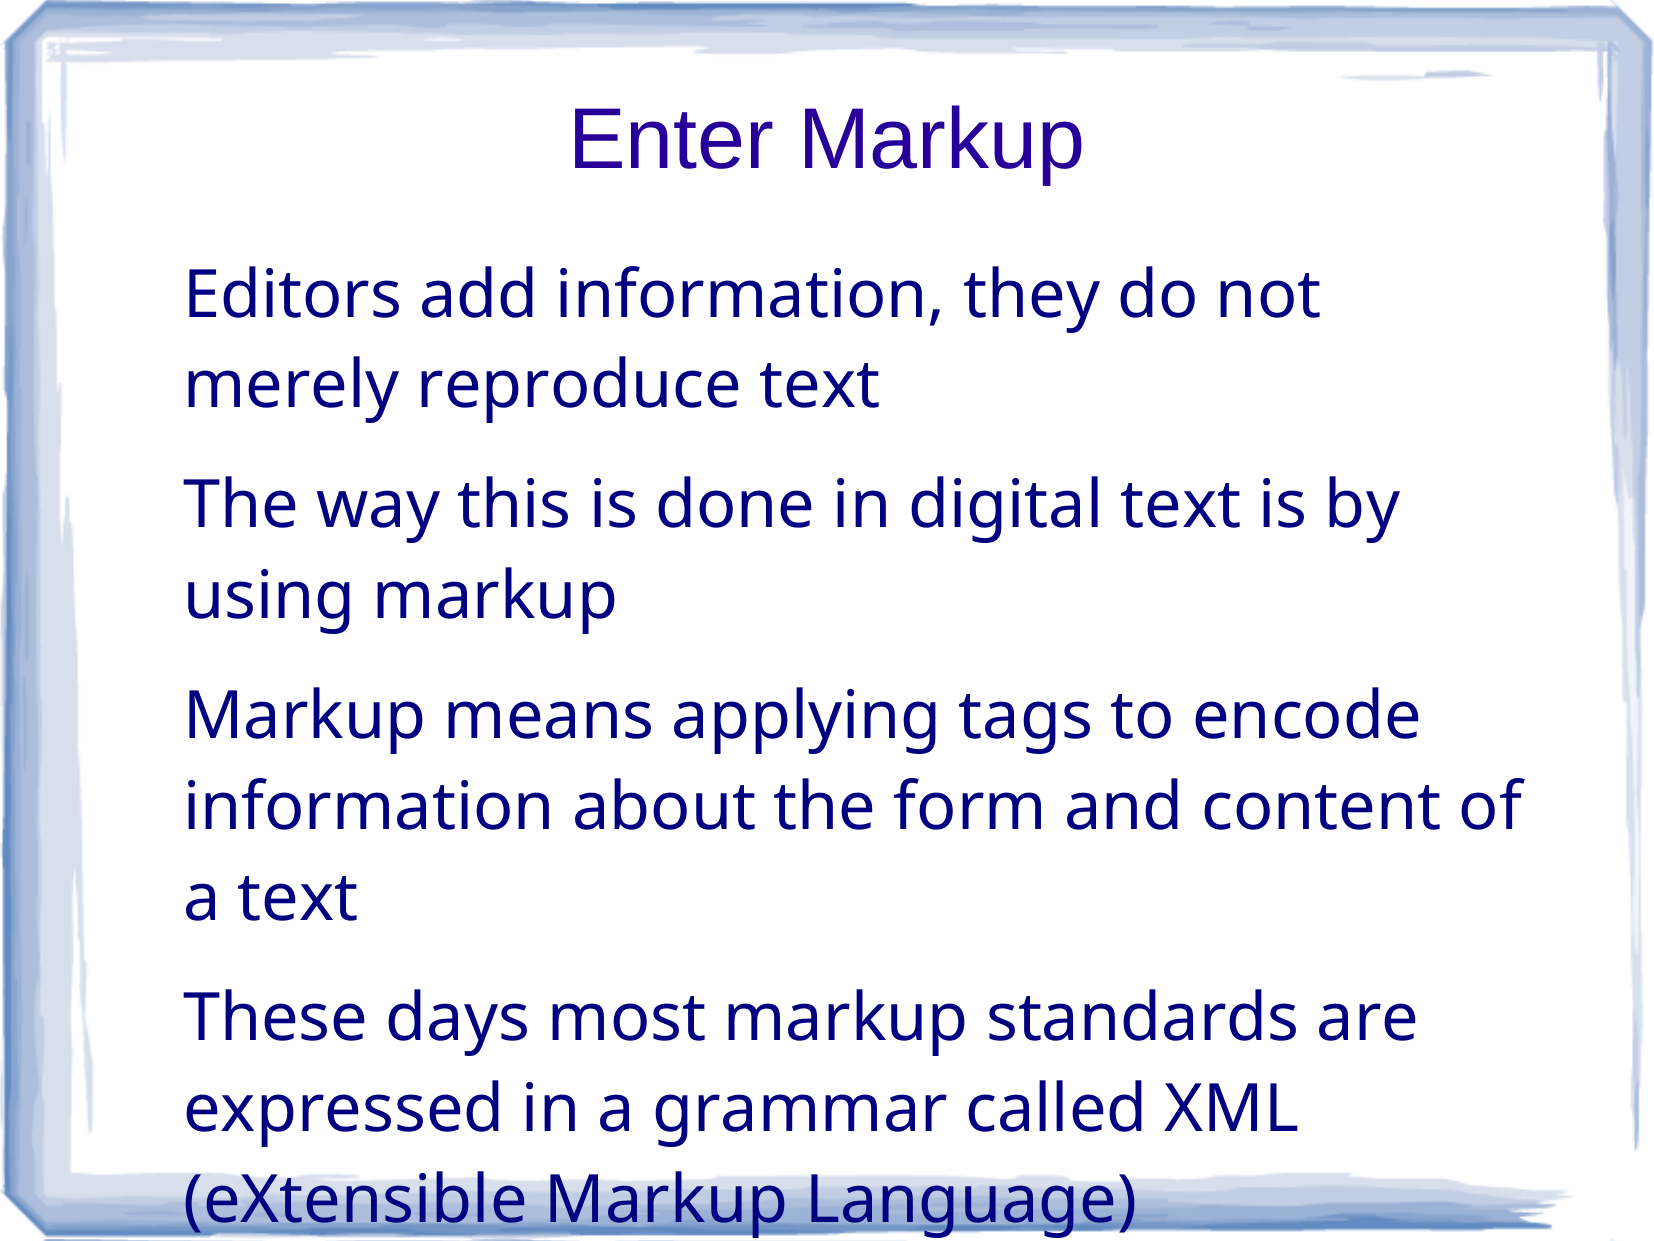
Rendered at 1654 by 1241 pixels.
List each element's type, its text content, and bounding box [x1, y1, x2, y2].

picture [0, 0, 1654, 1241]
title Enter Markup [121, 34, 1534, 243]
list Editors add information, they do not merely reproduce text The way this is done in digital text is by using markup Markup means applying tags to encode information about the form and content of a text These days most markup standards are expressed in a grammar called XML (eXtensible Markup Language) [112, 245, 1524, 1227]
